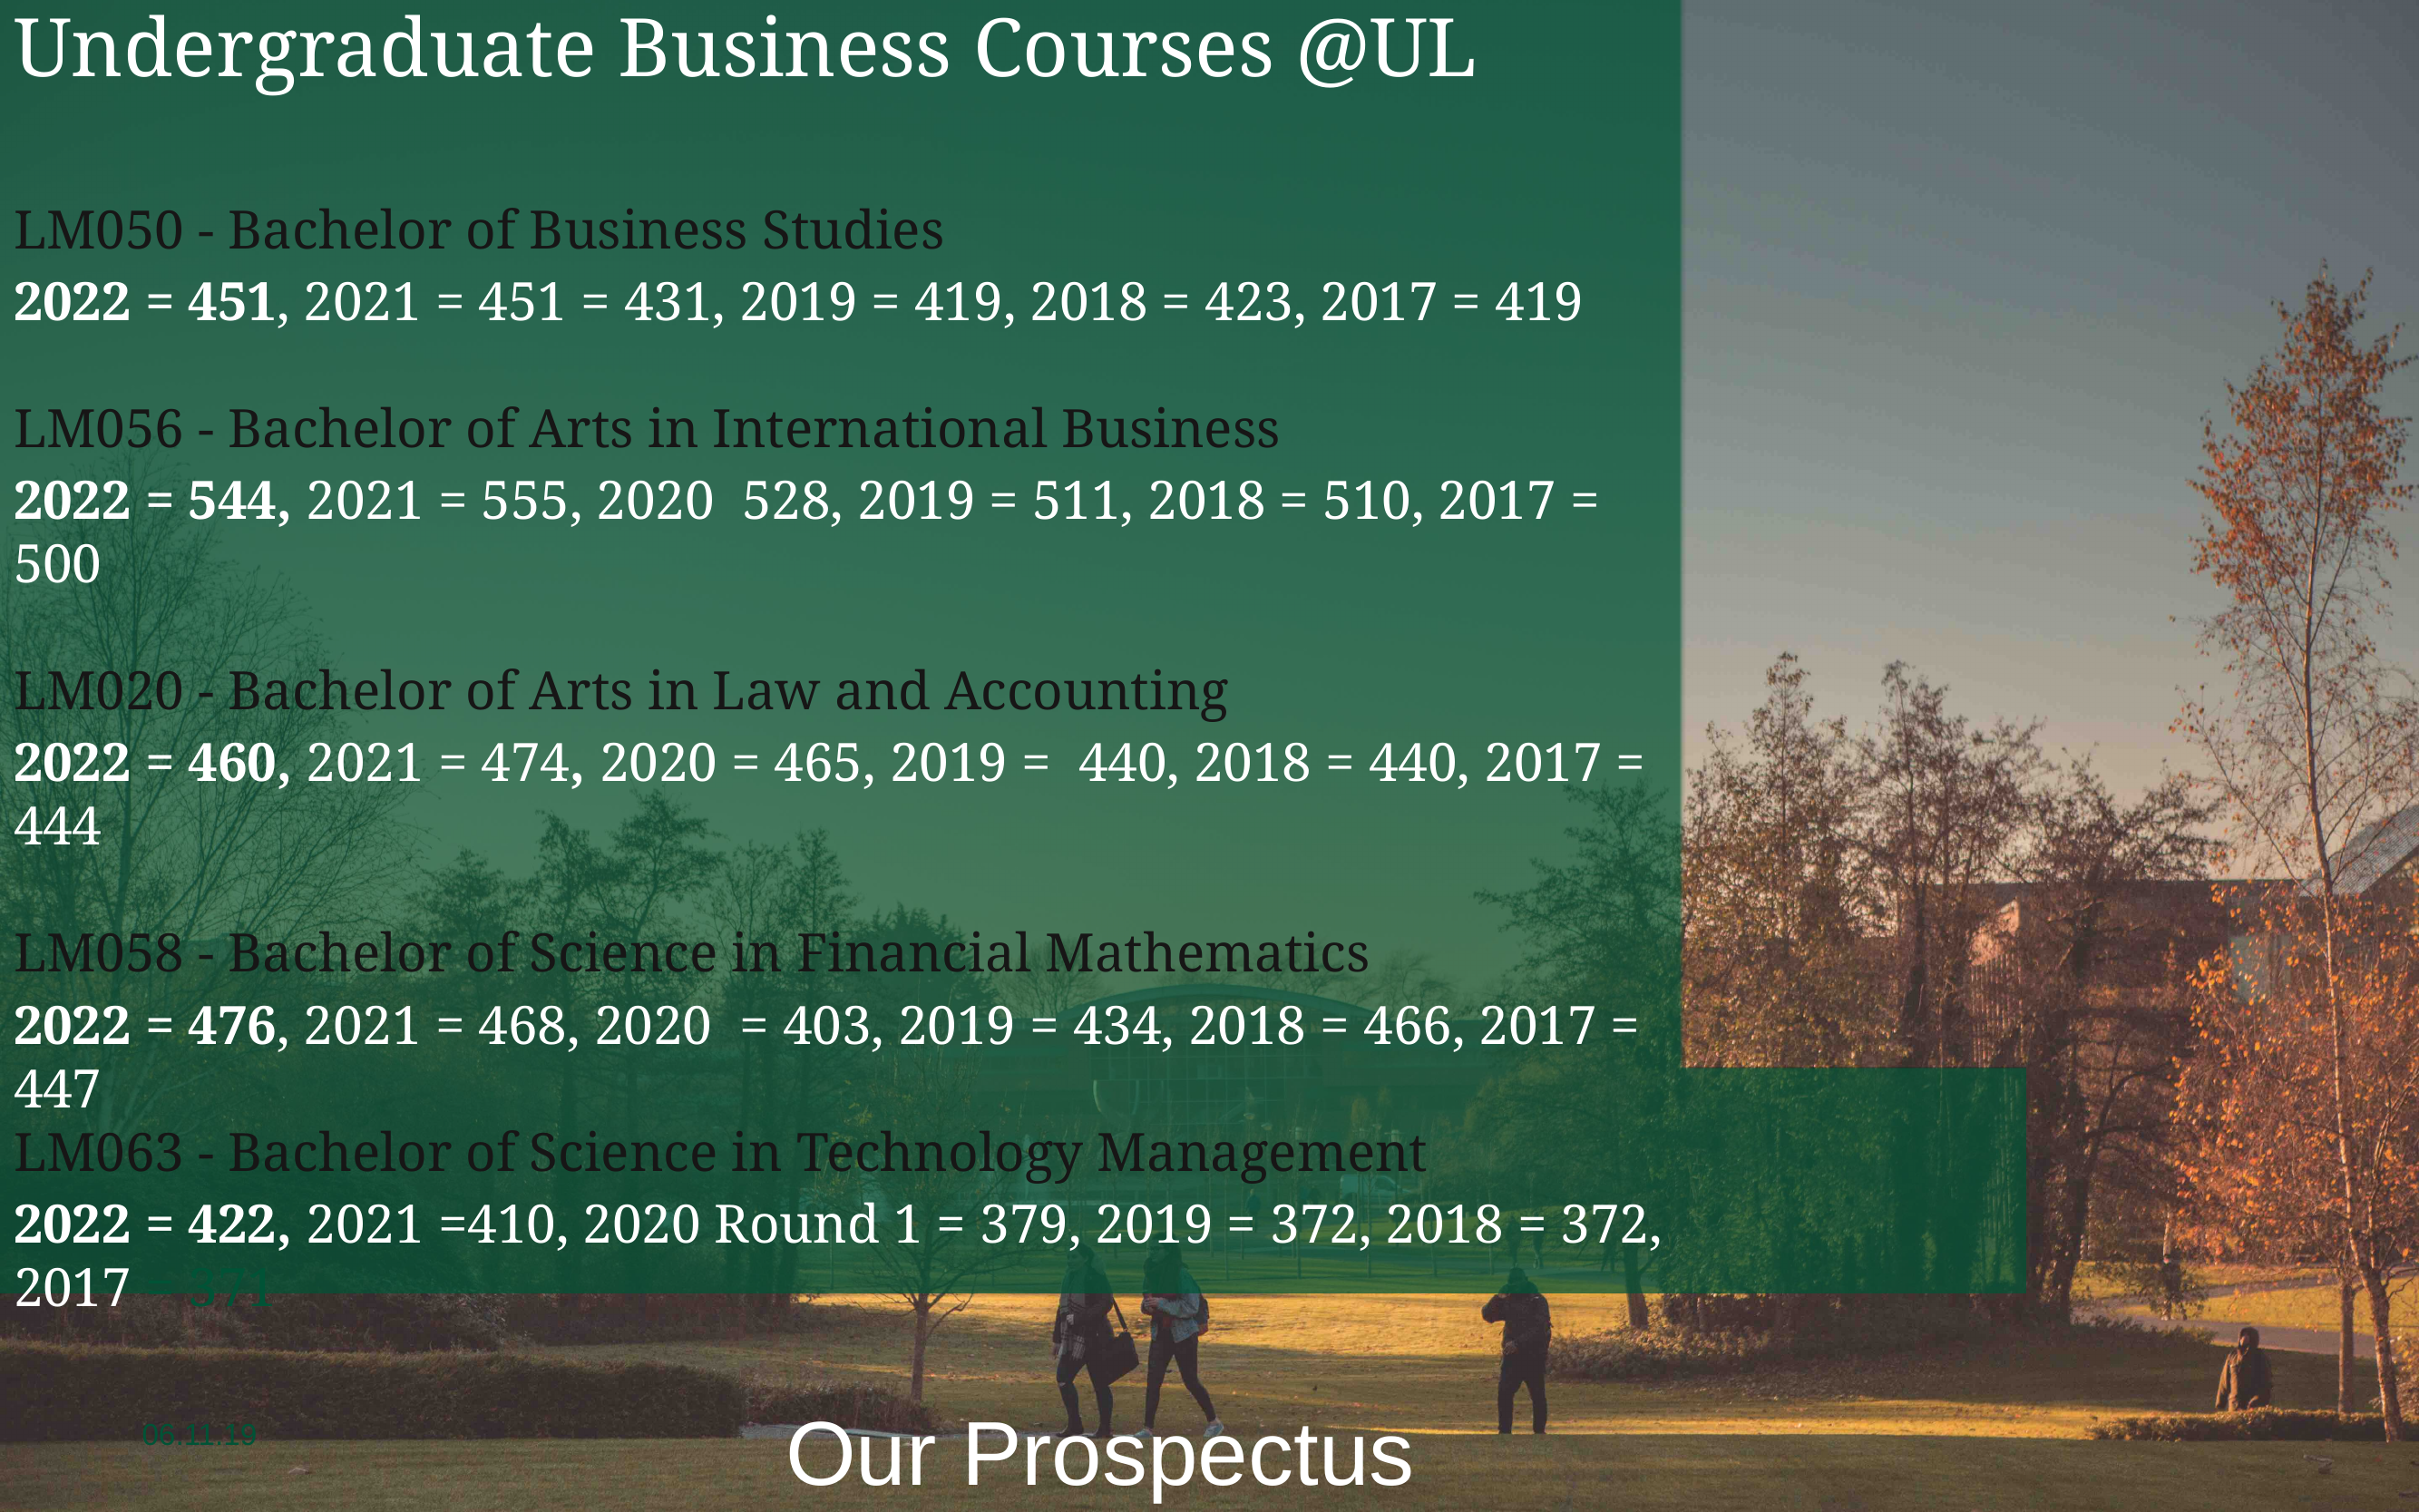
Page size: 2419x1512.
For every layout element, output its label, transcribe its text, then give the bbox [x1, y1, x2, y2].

picture [990, 22, 1012, 29]
text_box LM050 - Bachelor of Business Studies 2022 = 451, 2021 = 451 = 431, 2019 = 419, 2018 = 423, 2017 = 419 LM056 - Bachelor of Arts in International Business 2022 = 544, 2021 = 555, 2020 528, 2019 = 511, 2018 = 510, 2017 = 500 LM020 - Bachelor of Arts in Law and Accounting 2022 = 460, 2021 = 474, 2020 = 465, 2019 = 440, 2018 = 440, 2017 = 444 LM058 - Bachelor of Science in Financial Mathematics 2022 = 476, 2021 = 468, 2020 = 403, 2019 = 434, 2018 = 466, 2017 = 447 LM063 - Bachelor of Science in Technology Management 2022 = 422, 2021 =410, 2020 Round 1 = 379, 2019 = 372, 2018 = 372, 2017 = 371 [0, 125, 1702, 1293]
title Undergraduate Business Courses @UL [101, 29, 1520, 125]
picture [51, 1293, 64, 1303]
picture [0, 0, 2419, 1512]
picture [637, 23, 654, 29]
picture [1321, 23, 1354, 29]
text_box 06.11.19 [128, 1392, 673, 1474]
text_box Our Prospectus [772, 1388, 1520, 1512]
